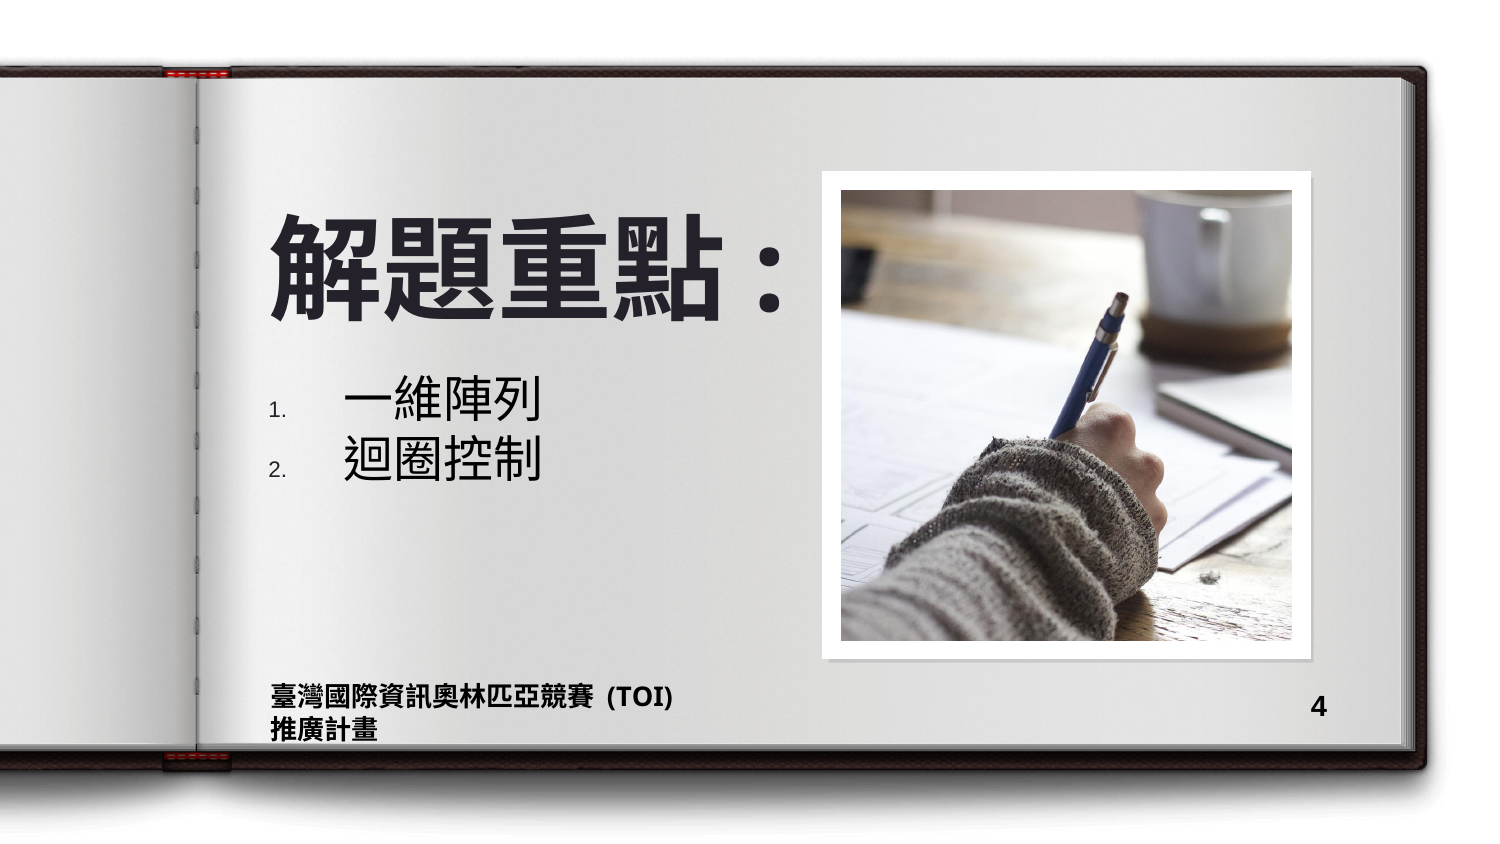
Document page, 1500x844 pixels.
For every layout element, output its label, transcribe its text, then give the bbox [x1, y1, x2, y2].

text_box [829, 178, 1314, 663]
picture [841, 190, 1292, 641]
text_box 解題重點: [253, 158, 784, 350]
text_box 一維陣列 迴圈控制 [253, 352, 807, 656]
text_box 4 [1295, 672, 1386, 737]
